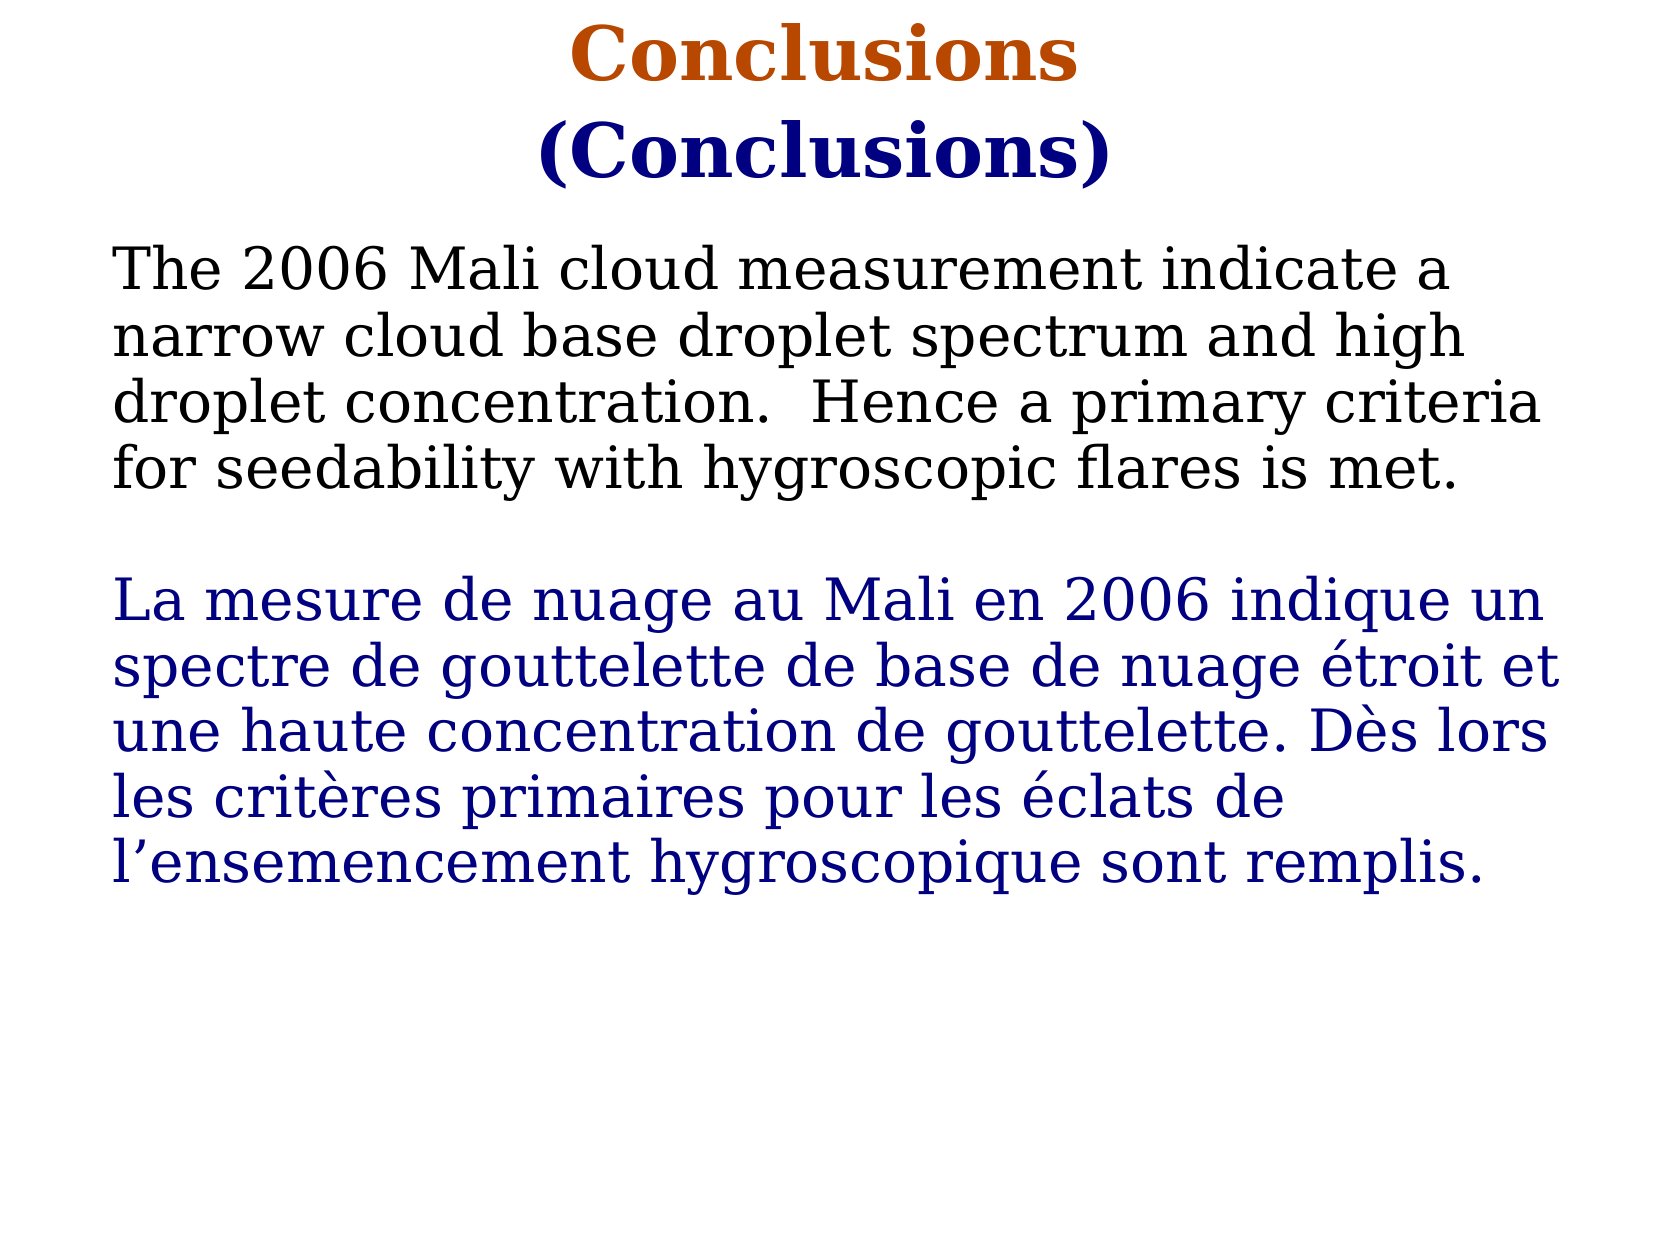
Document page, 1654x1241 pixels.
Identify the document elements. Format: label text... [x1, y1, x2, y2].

title Conclusions (Conclusions)‏ [0, 16, 1651, 194]
text_box The 2006 Mali cloud measurement indicate a narrow cloud base droplet spectrum and high droplet concentration. Hence a primary criteria for seedability with hygroscopic flares is met. La mesure de nuage au Mali en 2006 indique un spectre de gouttelette de base de nuage étroit et une haute concentration de gouttelette. Dès lors les critères primaires pour les éclats de l’ensemencement hygroscopique sont remplis. [0, 236, 1587, 1100]
